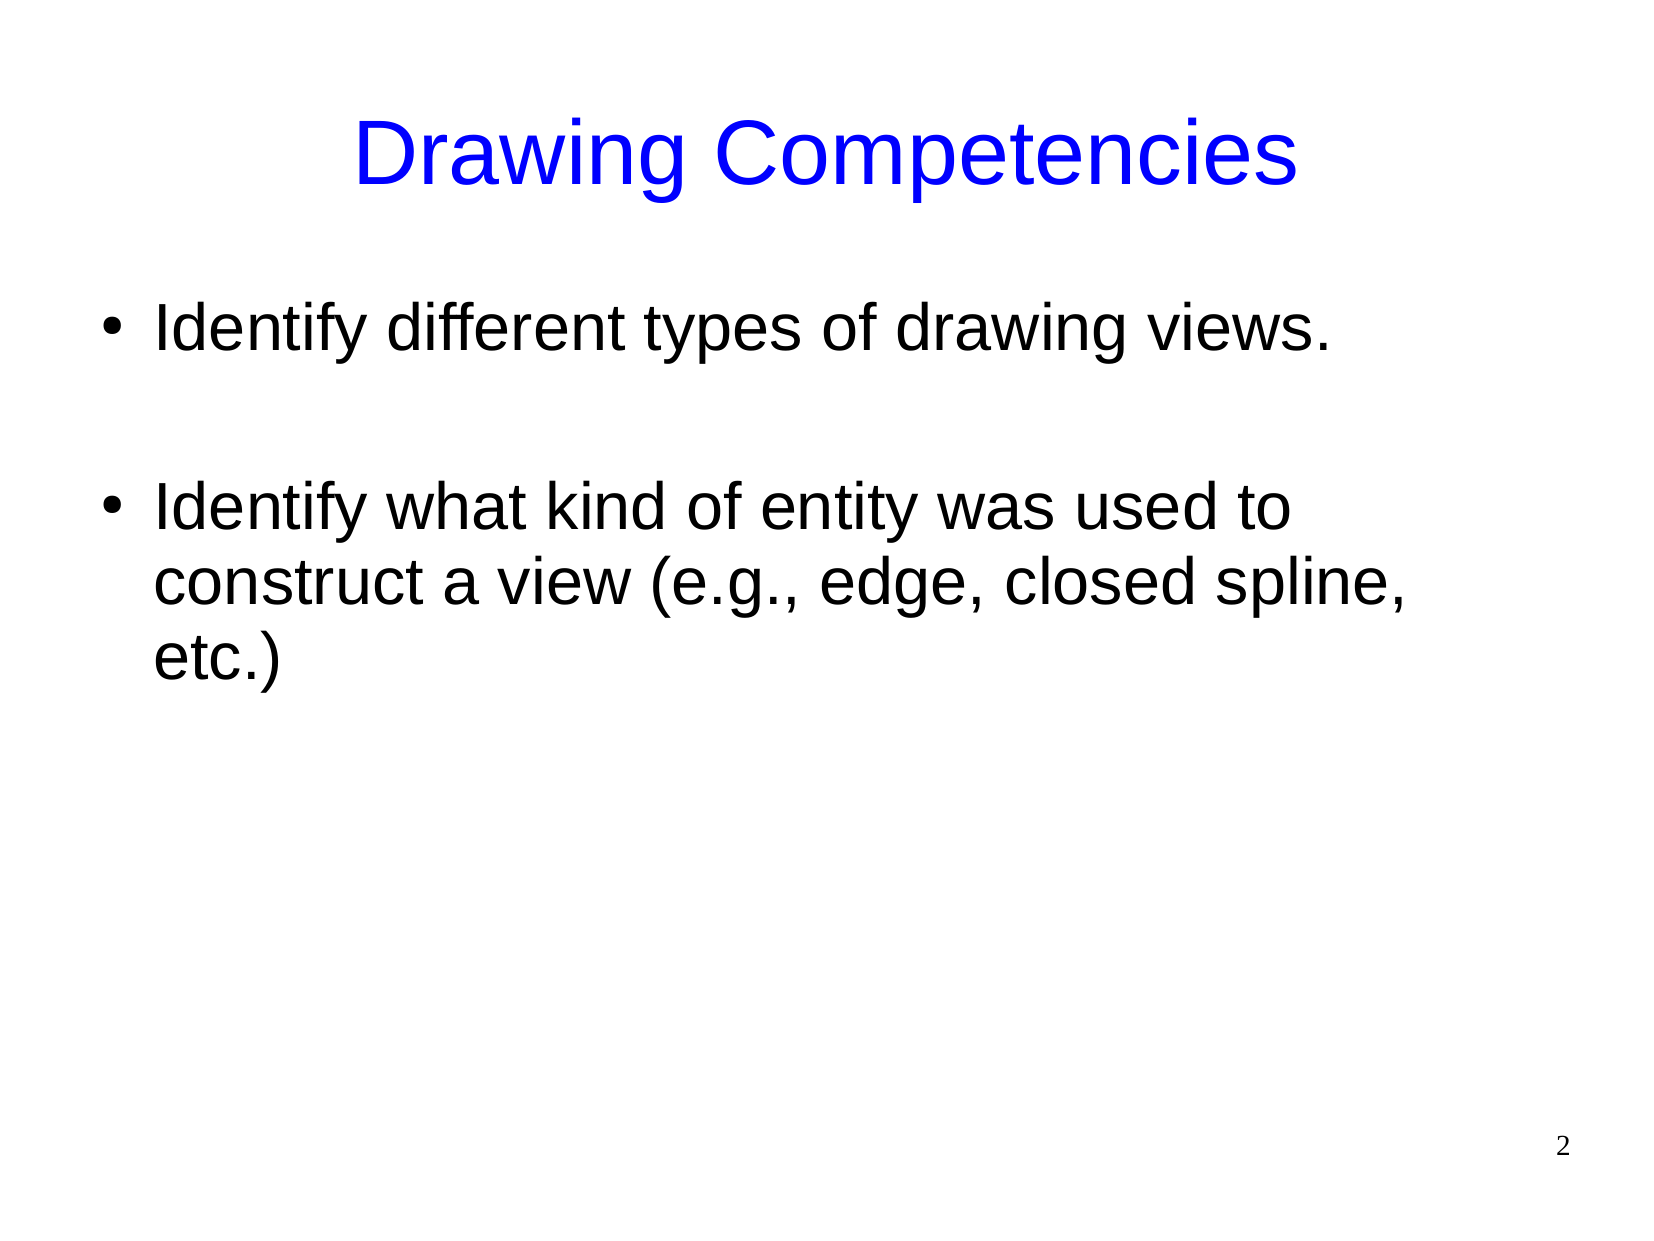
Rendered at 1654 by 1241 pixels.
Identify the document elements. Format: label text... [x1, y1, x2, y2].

list Identify different types of drawing views. Identify what kind of entity was used to construct a view (e.g., edge, closed spline, etc.) [82, 290, 1538, 1010]
title Drawing Competencies [82, 49, 1571, 257]
